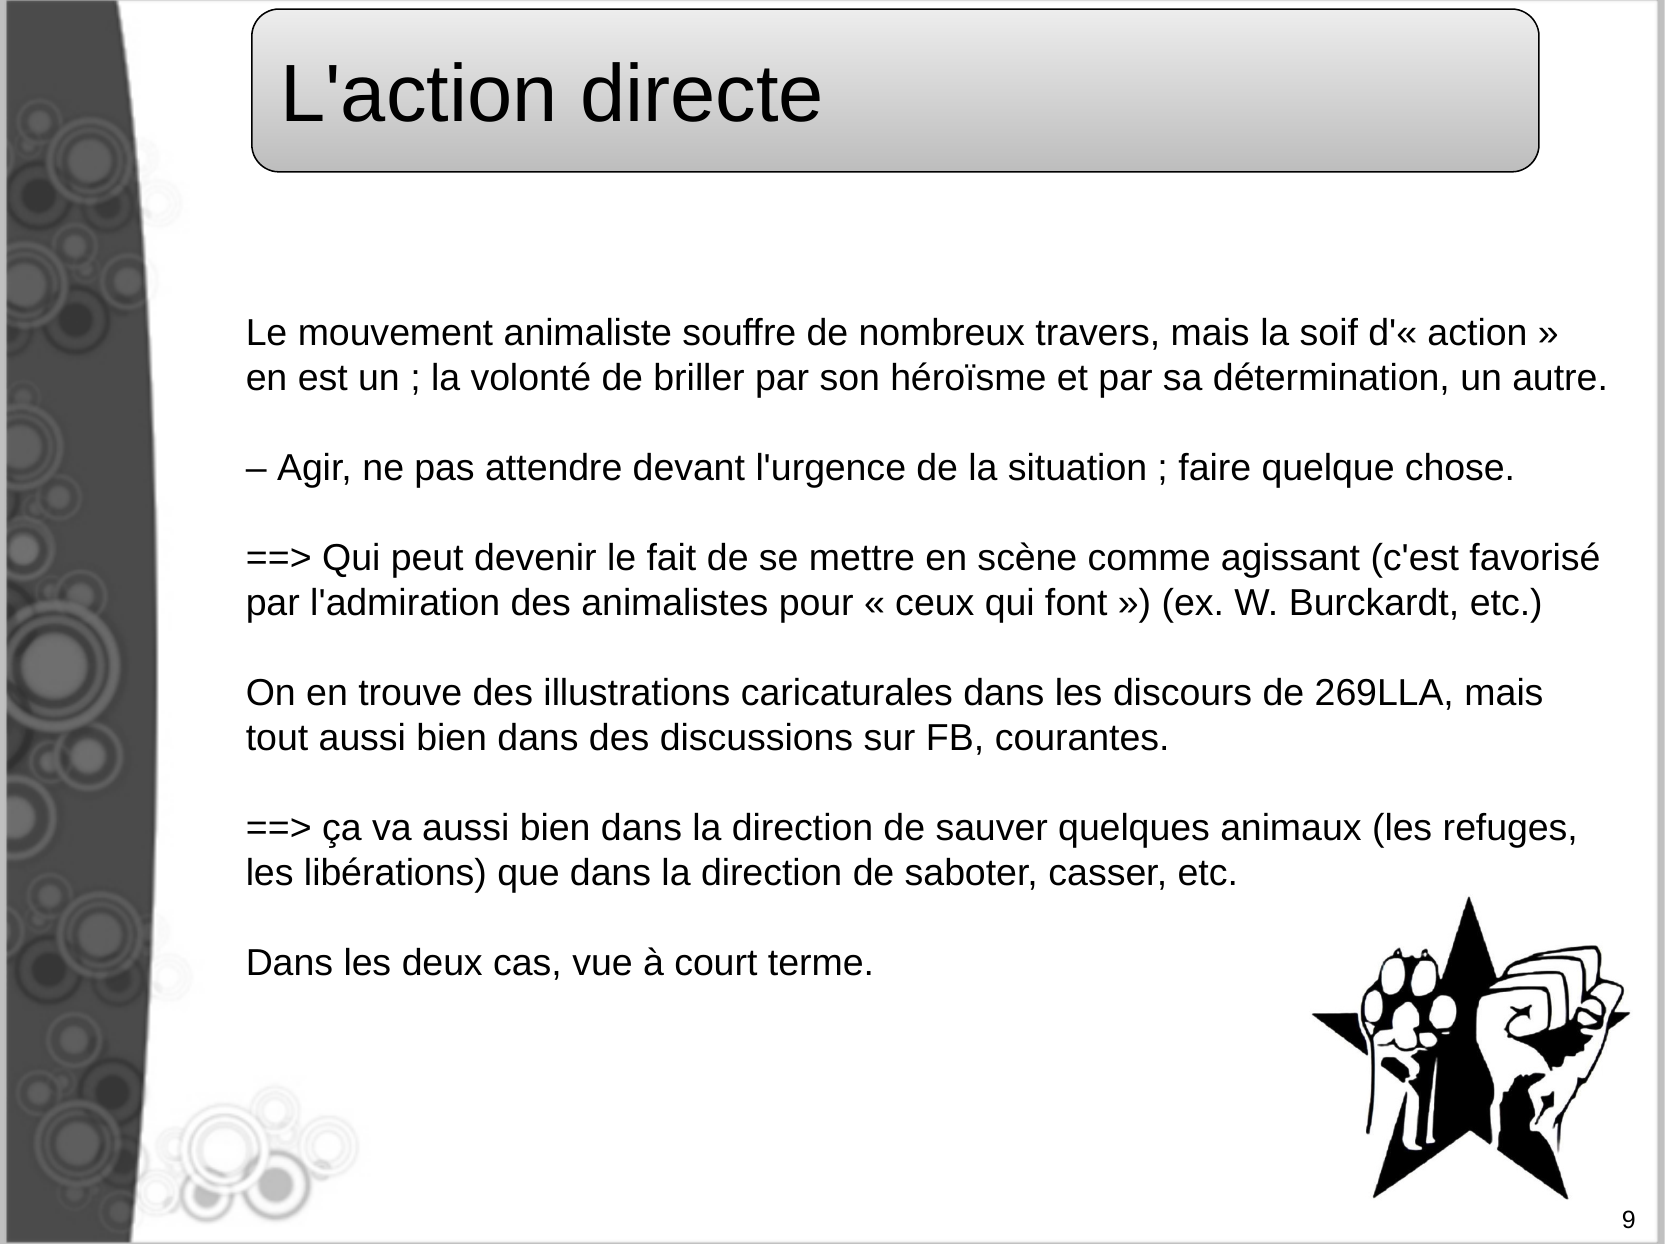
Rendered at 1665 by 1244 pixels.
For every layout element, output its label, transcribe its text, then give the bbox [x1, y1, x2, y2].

text_box 9 [1297, 1195, 1645, 1242]
text_box Le mouvement animaliste souffre de nombreux travers, mais la soif d'« action » en est un ; la volonté de briller par son héroïsme et par sa détermination, un autre. – Agir, ne pas attendre devant l'urgence de la situation ; faire quelque chose. ==> Qui peut devenir le fait de se mettre en scène comme agissant (c'est favorisé par l'admiration des animalistes pour « ceux qui font ») (ex. W. Burckardt, etc.) On en trouve des illustrations caricaturales dans les discours de 269LLA, mais tout aussi bien dans des discussions sur FB, courantes. ==> ça va aussi bien dans la direction de sauver quelques animaux (les refuges, les libérations) que dans la direction de saboter, casser, etc. Dans les deux cas, vue à court terme. [237, 299, 1625, 1082]
text_box L'action directe [260, 29, 1531, 149]
picture [3, 0, 1662, 1244]
text_box [251, 9, 1539, 172]
